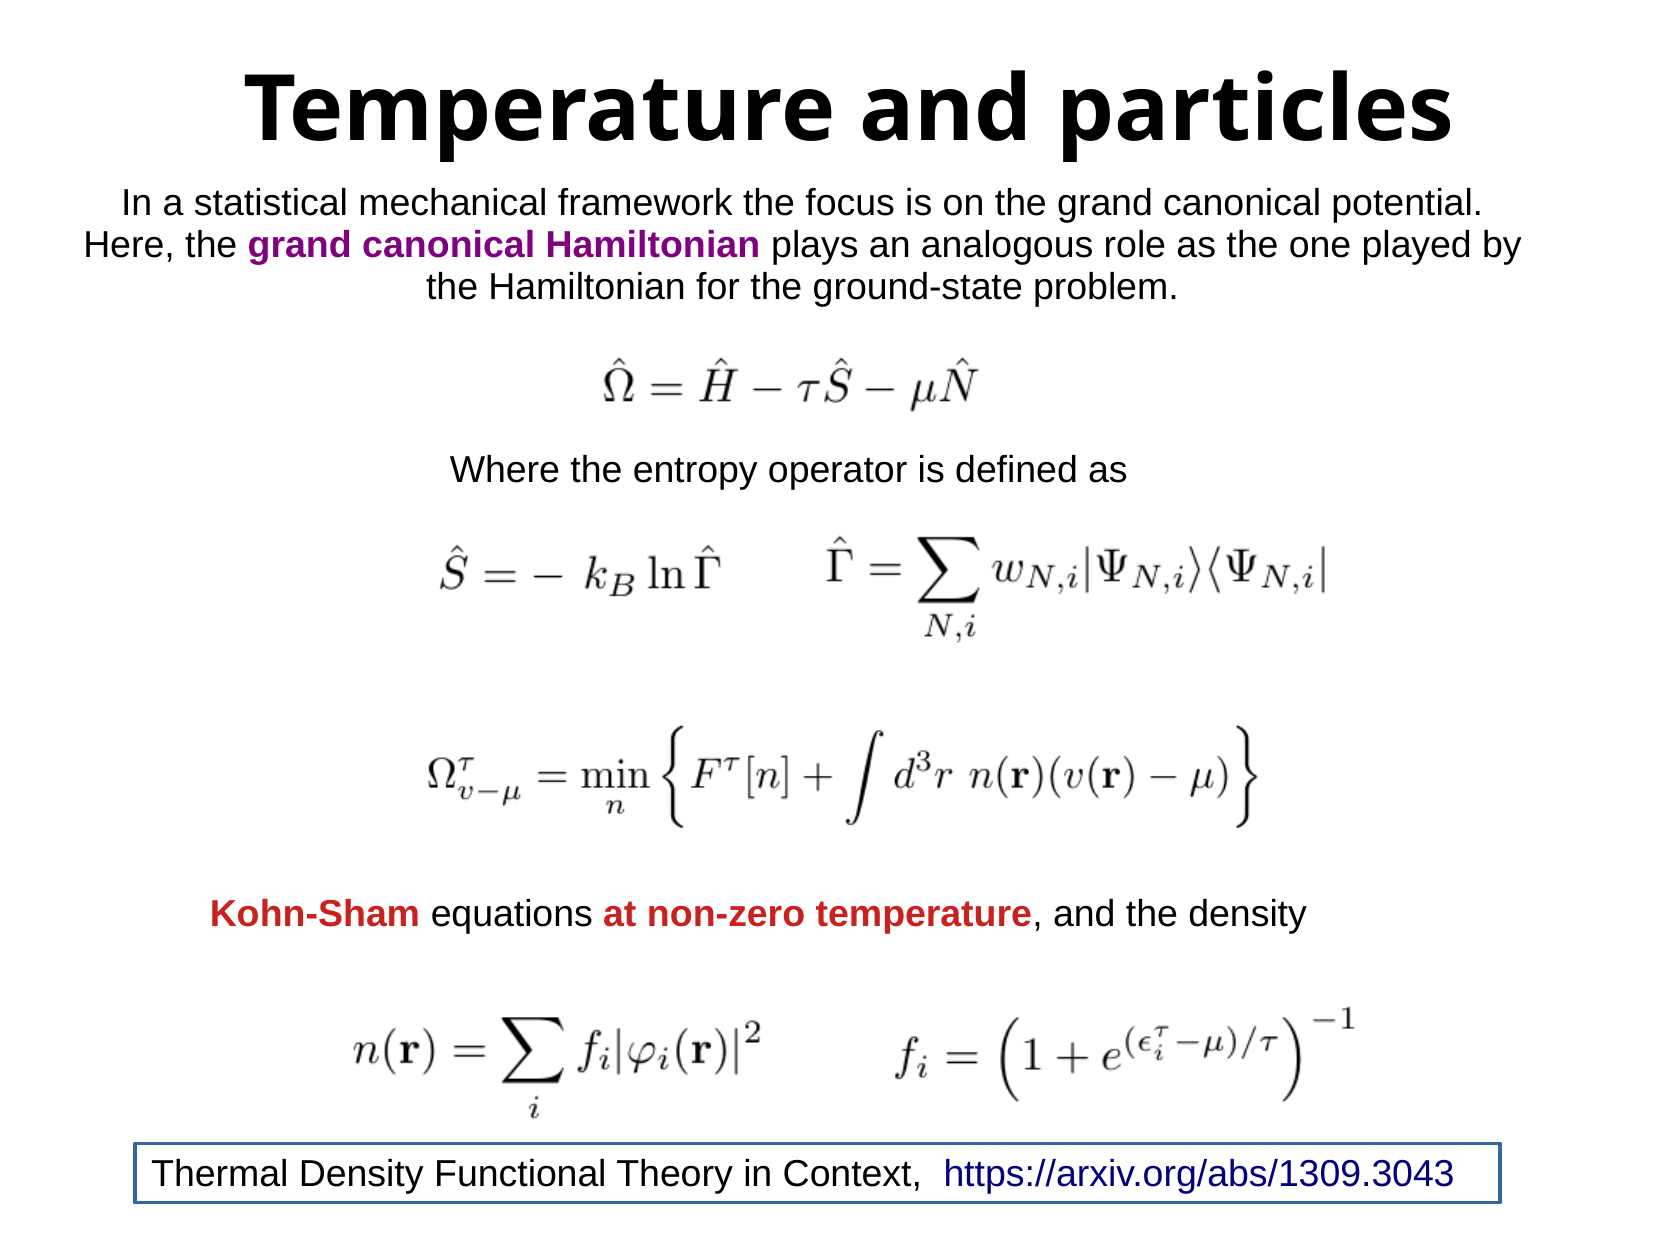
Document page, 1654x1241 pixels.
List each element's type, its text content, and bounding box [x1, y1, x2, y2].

text_box Where the entropy operator is defined as [435, 441, 1171, 511]
picture [858, 984, 1366, 1139]
picture [414, 526, 736, 616]
picture [570, 329, 984, 434]
picture [795, 509, 1342, 665]
picture [405, 719, 1291, 851]
picture [335, 984, 766, 1123]
text_box Kohn-Sham equations at non-zero temperature, and the density [195, 885, 1422, 984]
title Temperature and particles [105, 30, 1594, 181]
text_box Thermal Density Functional Theory in Context, https://arxiv.org/abs/1309.3043 [135, 1143, 1501, 1203]
text_box In a statistical mechanical framework the focus is on the grand canonical potential. Here, the grand canonical Hamiltonian plays an analogous role as the one played by the Hamiltonian for the ground-state problem. [60, 174, 1546, 316]
